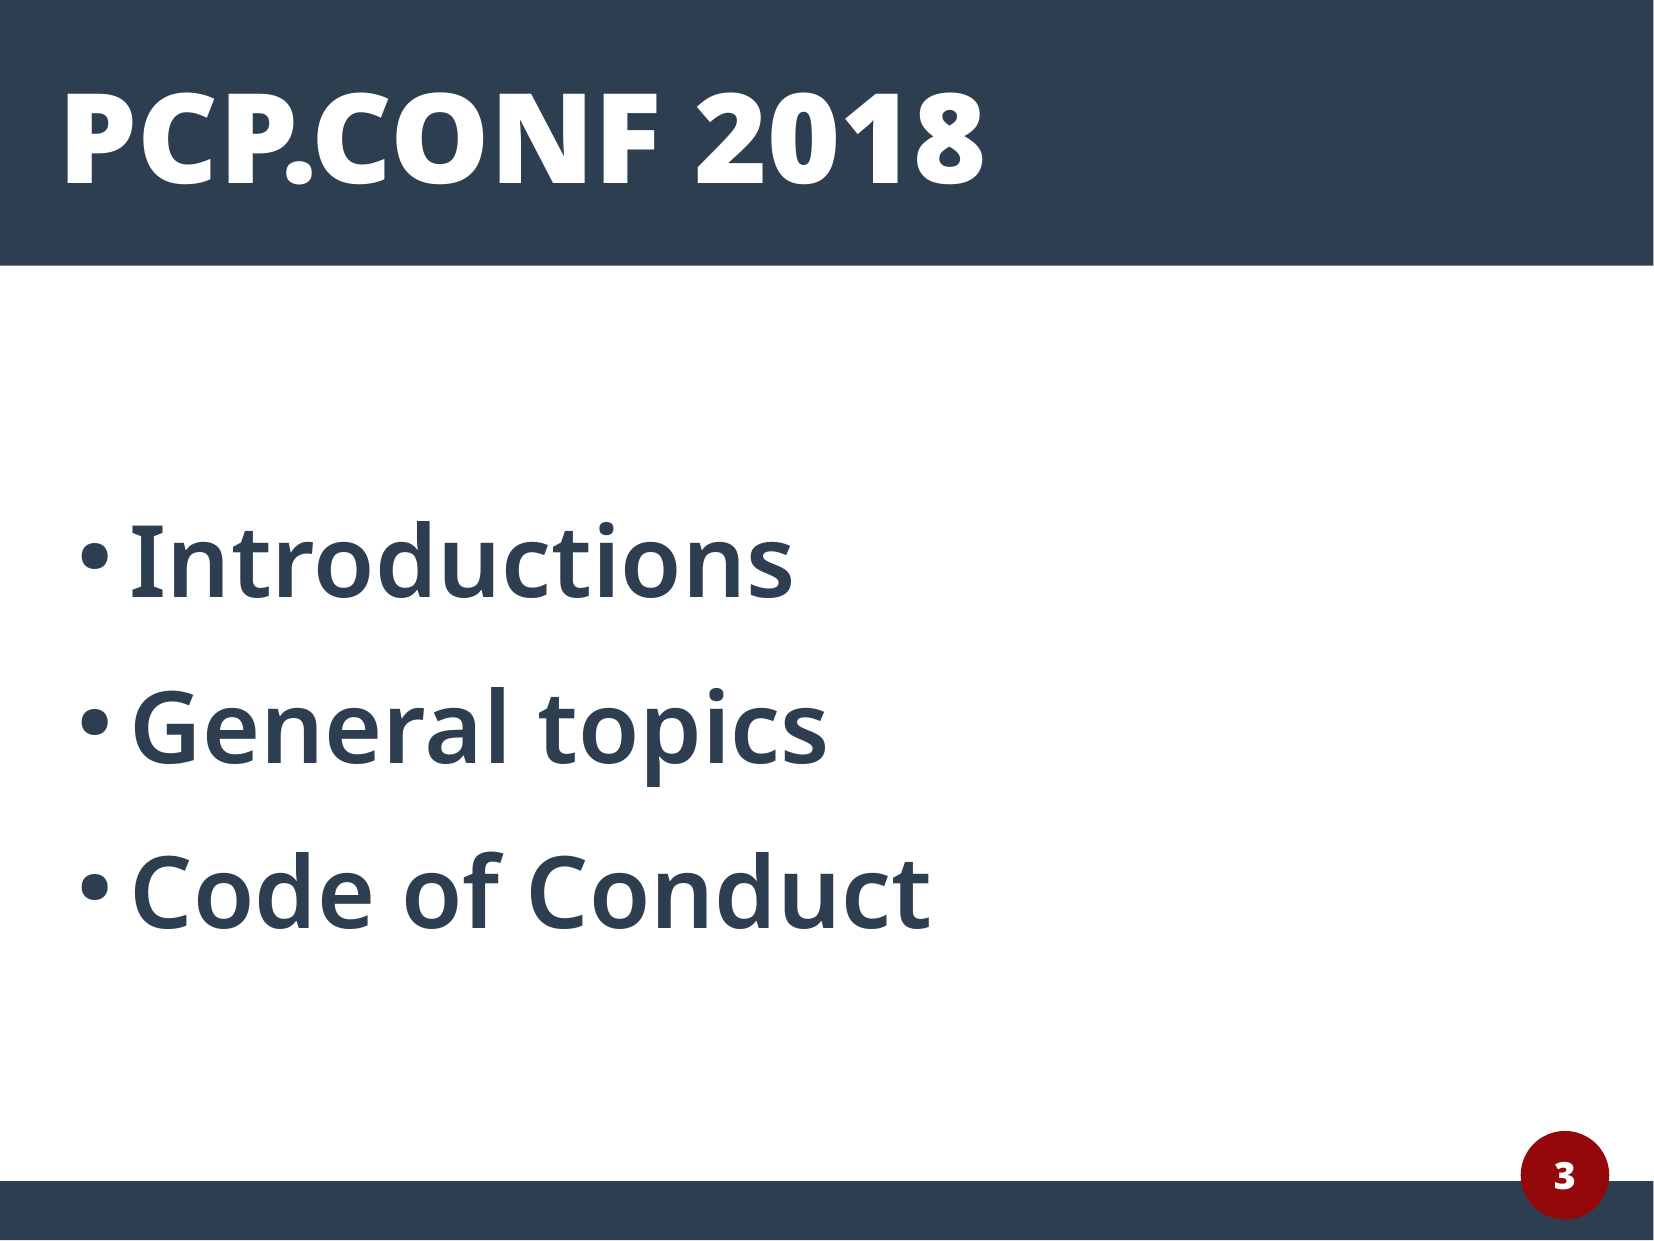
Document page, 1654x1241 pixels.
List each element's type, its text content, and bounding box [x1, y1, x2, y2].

title PCP.CONF 2018 [59, 49, 1595, 207]
list Introductions General topics Code of Conduct [59, 324, 1595, 1152]
